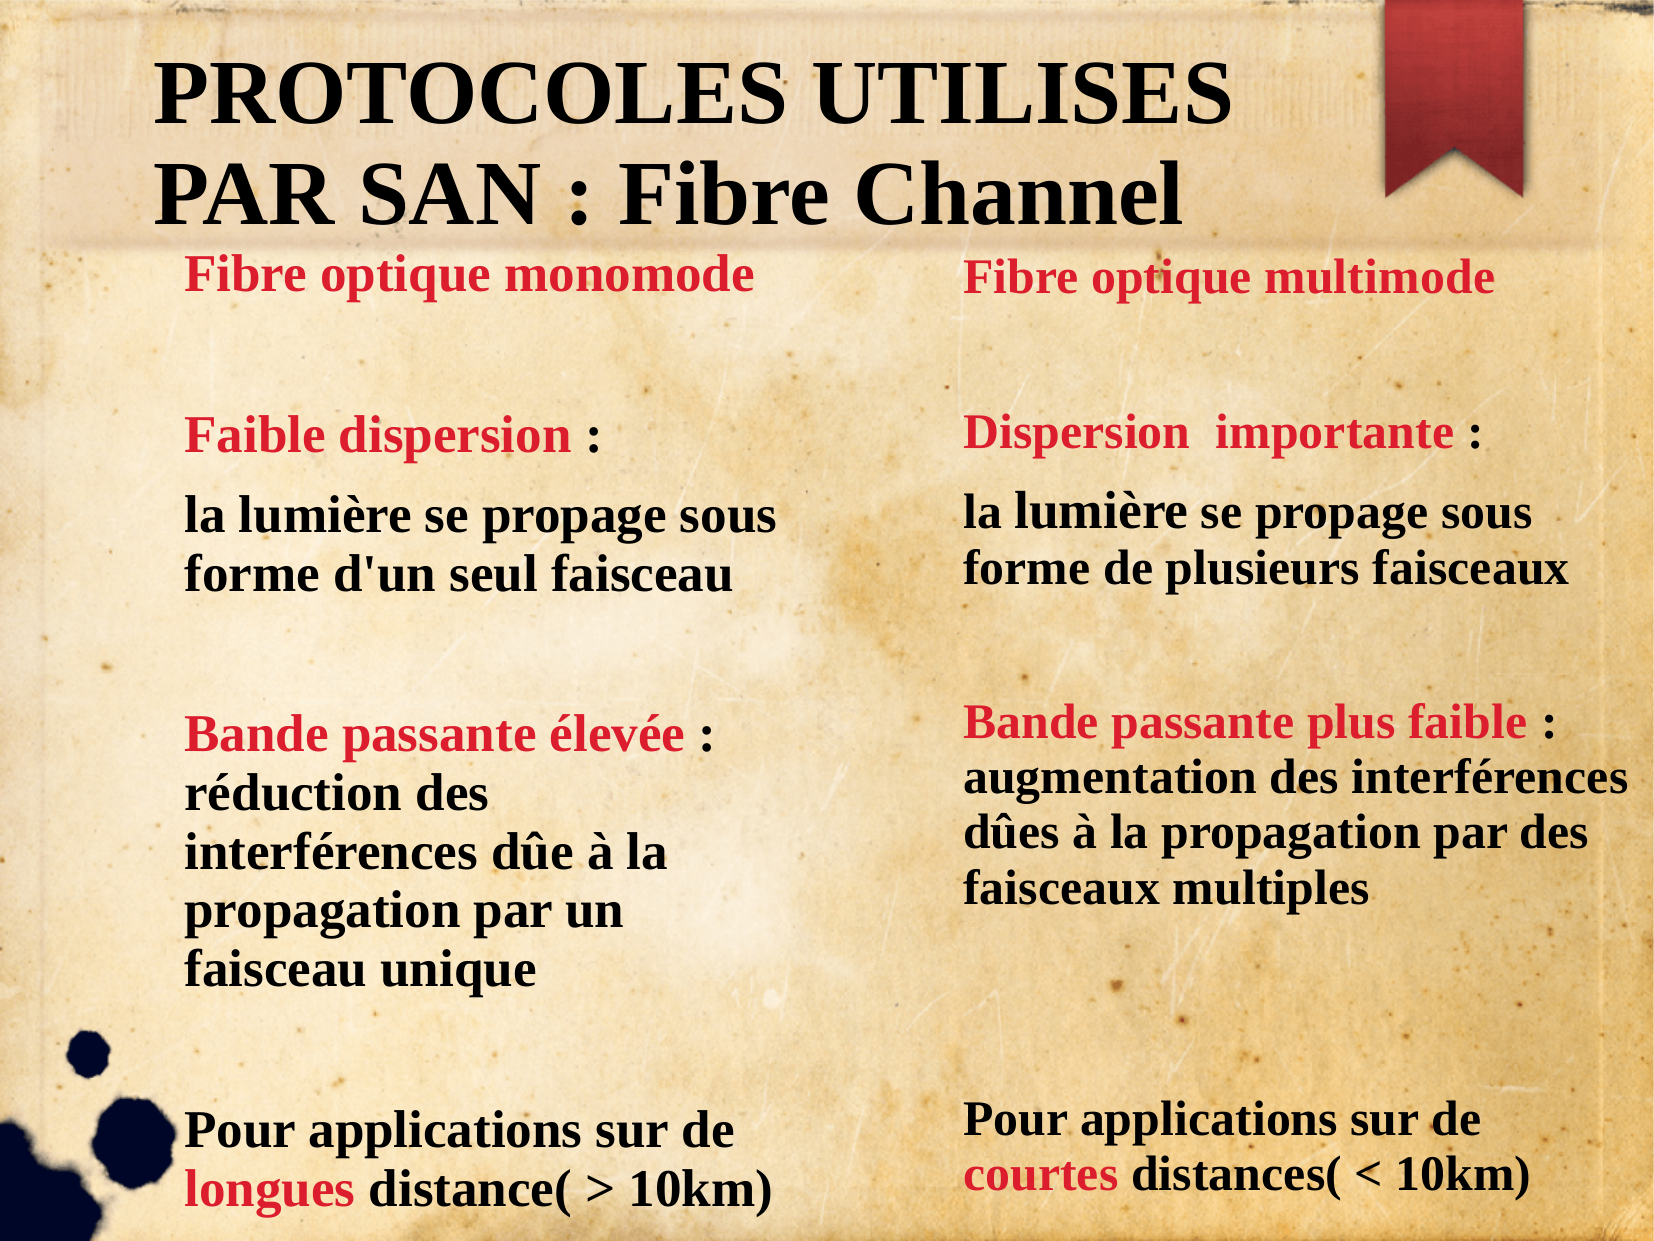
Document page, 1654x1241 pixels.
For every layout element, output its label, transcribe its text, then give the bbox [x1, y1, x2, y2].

list Fibre optique multimode Dispersion importante : la lumière se propage sous forme de plusieurs faisceaux Bande passante plus faible : augmentation des interférences dûes à la propagation par des faisceaux multiples Pour applications sur de courtes distances( < 10km) [832, 249, 1630, 1224]
title PROTOCOLES UTILISES PAR SAN : Fibre Channel [82, 41, 1347, 245]
picture [0, 0, 1654, 1241]
list Fibre optique monomode Faible dispersion : la lumière se propage sous forme d'un seul faisceau Bande passante élevée : réduction des interférences dûe à la propagation par un faisceau unique Pour applications sur de longues distance( > 10km) [39, 244, 778, 1224]
